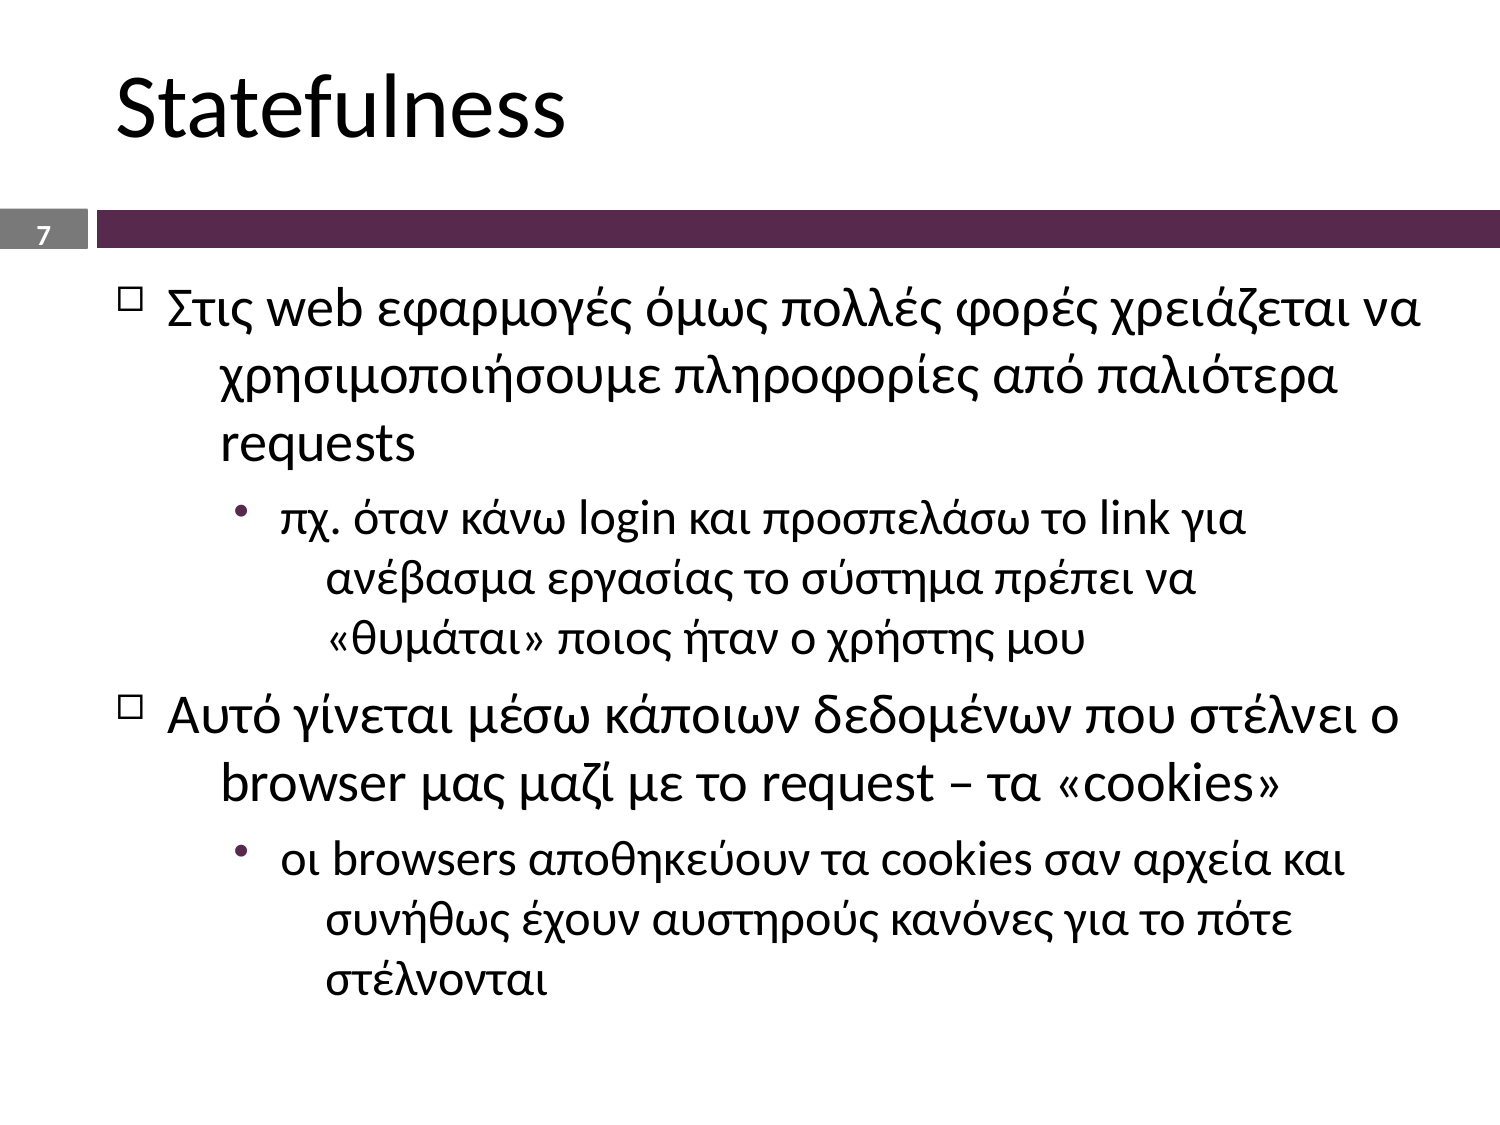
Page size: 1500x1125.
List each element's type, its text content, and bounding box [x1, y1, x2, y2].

text_box [0, 208, 88, 249]
list Στις web εφαρμογές όμως πολλές φορές χρειάζεται να χρησιμοποιήσουμε πληροφορίες από παλιότερα requests πχ. όταν κάνω login και προσπελάσω το link για ανέβασμα εργασίας το σύστημα πρέπει να «θυμάται» ποιος ήταν ο χρήστης μου Αυτό γίνεται μέσω κάποιων δεδομένων που στέλνει ο browser μας μαζί με το request – τα «cookies» οι browsers αποθηκεύουν τα cookies σαν αρχεία και συνήθως έχουν αυστηρούς κανόνες για το πότε στέλνονται [100, 262, 1438, 1059]
title Statefulness [100, 19, 1438, 182]
